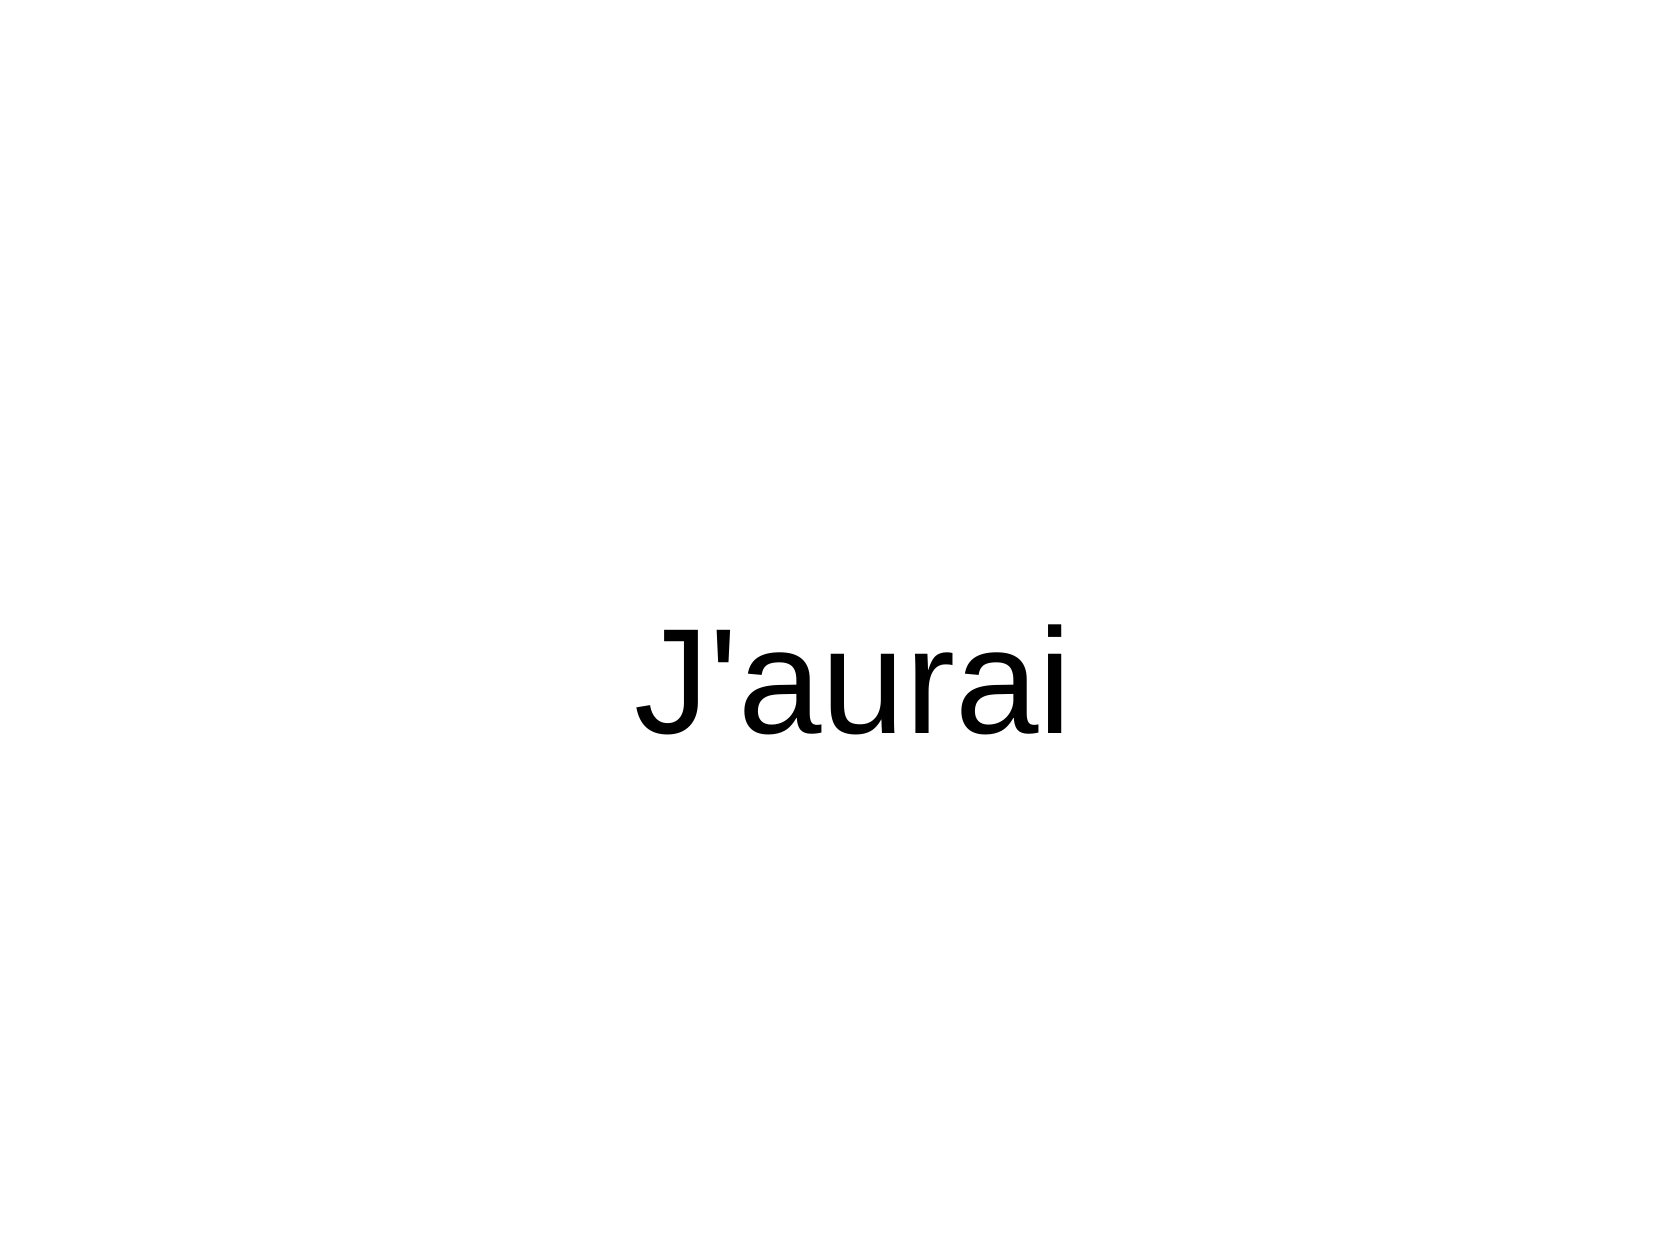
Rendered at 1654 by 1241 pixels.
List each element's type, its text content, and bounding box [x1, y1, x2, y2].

text_box J'aurai [620, 590, 1536, 773]
